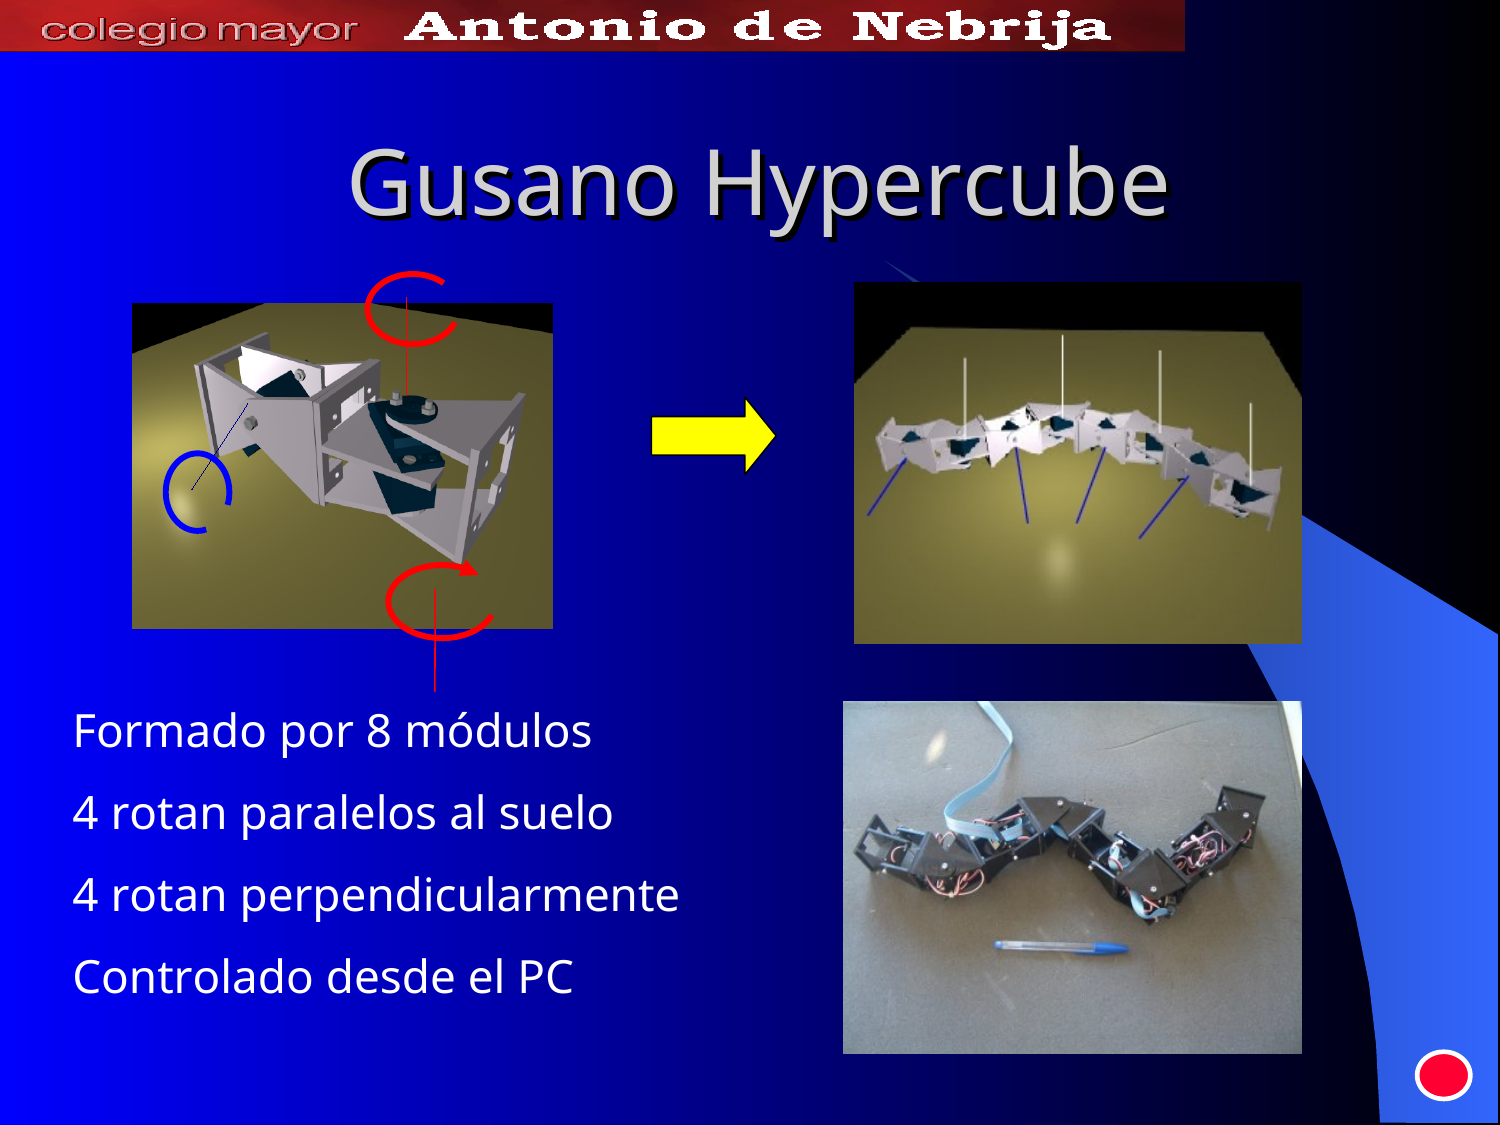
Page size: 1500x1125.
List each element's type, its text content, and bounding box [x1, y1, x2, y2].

text_box [1417, 1051, 1471, 1099]
text_box Formado por 8 módulos 4 rotan paralelos al suelo 4 rotan perpendicularmente Controlado desde el PC [57, 694, 1197, 1013]
picture [132, 303, 553, 629]
picture [843, 701, 1302, 1054]
picture [854, 282, 1302, 644]
picture [0, 0, 1185, 52]
text_box [651, 397, 777, 475]
title Gusano Hypercube [0, 117, 1500, 243]
